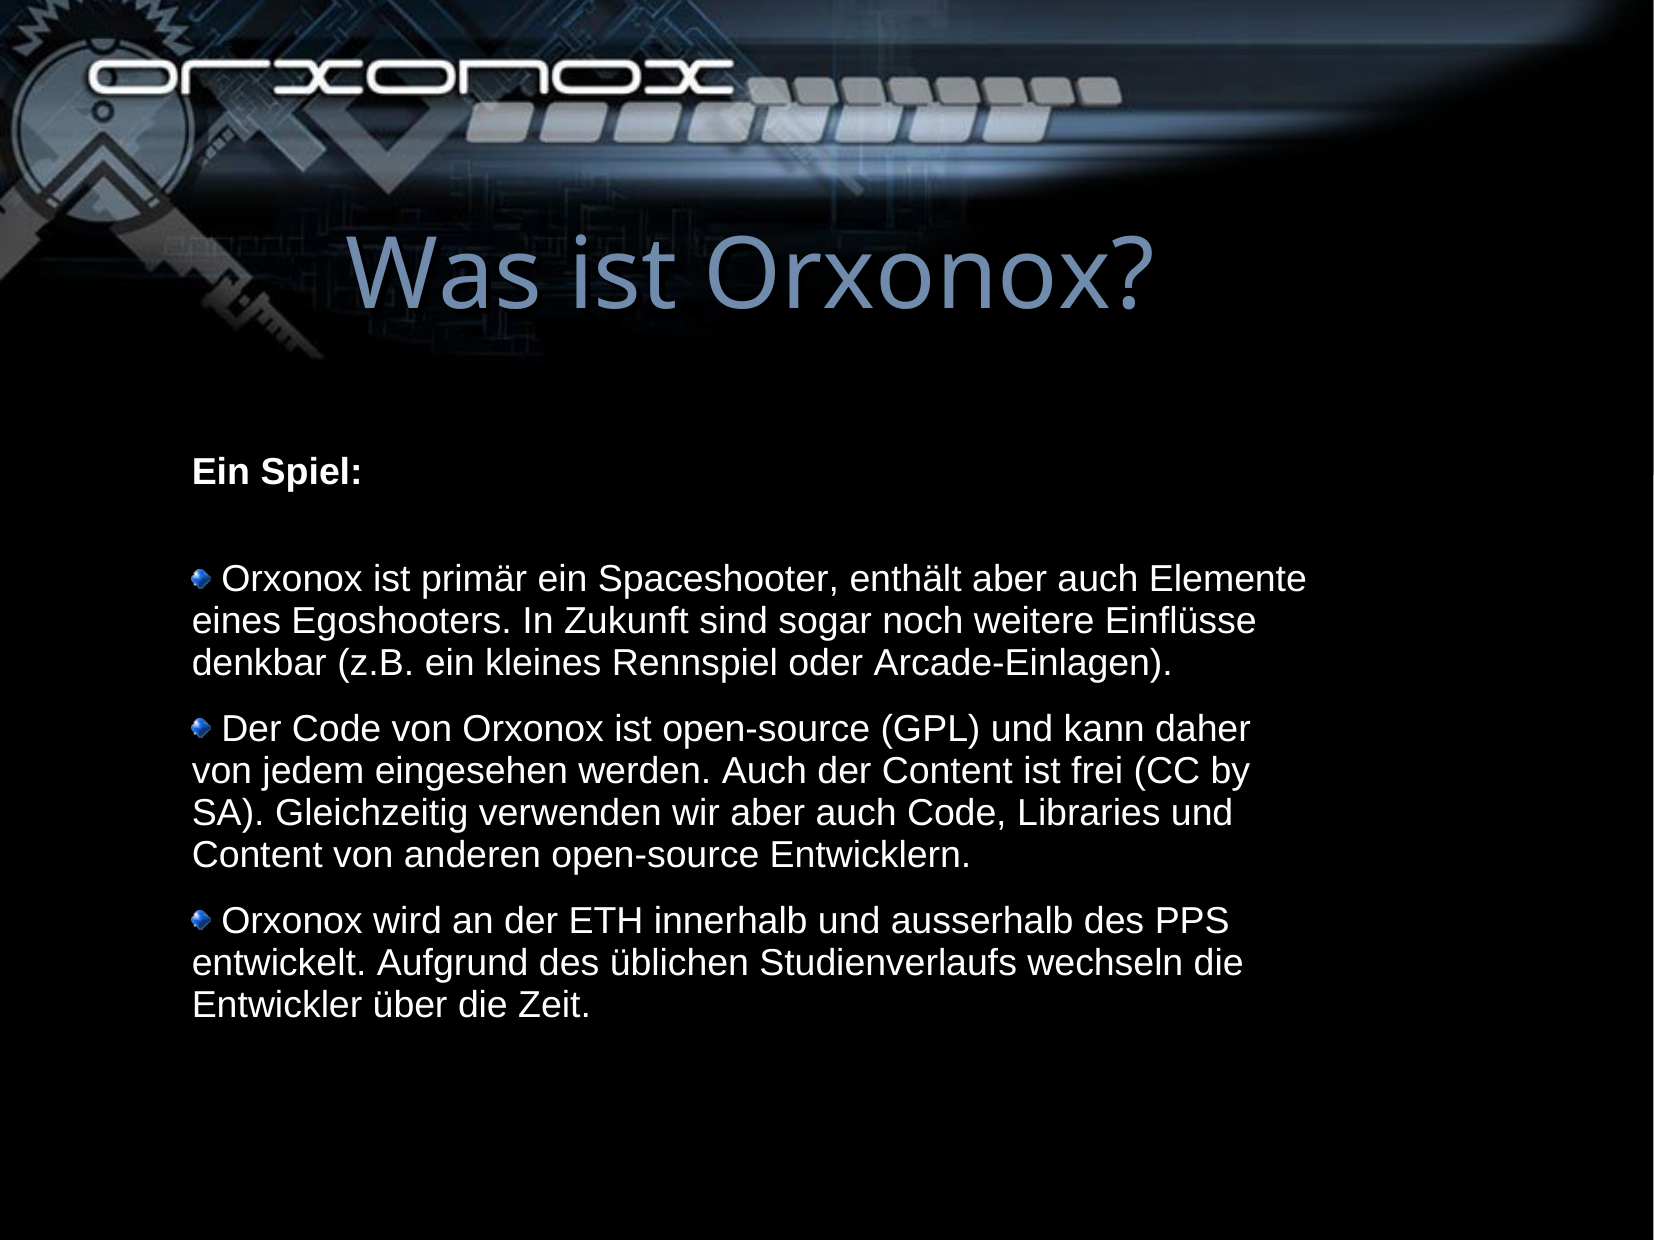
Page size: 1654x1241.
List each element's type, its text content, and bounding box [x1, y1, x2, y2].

picture [0, 0, 1654, 475]
text_box Was ist Orxonox? [330, 194, 1306, 326]
text_box Ein Spiel: Orxonox ist primär ein Spaceshooter, enthält aber auch Elemente eines Egoshooters. In Zukunft sind sogar noch weitere Einflüsse denkbar (z.B. ein kleines Rennspiel oder Arcade-Einlagen). Der Code von Orxonox ist open-source (GPL) und kann daher von jedem eingesehen werden. Auch der Content ist frei (CC by SA). Gleichzeitig verwenden wir aber auch Code, Libraries und Content von anderen open-source Entwicklern. Orxonox wird an der ETH innerhalb und ausserhalb des PPS entwickelt. Aufgrund des üblichen Studienverlaufs wechseln die Entwickler über die Zeit. [177, 442, 1329, 1033]
